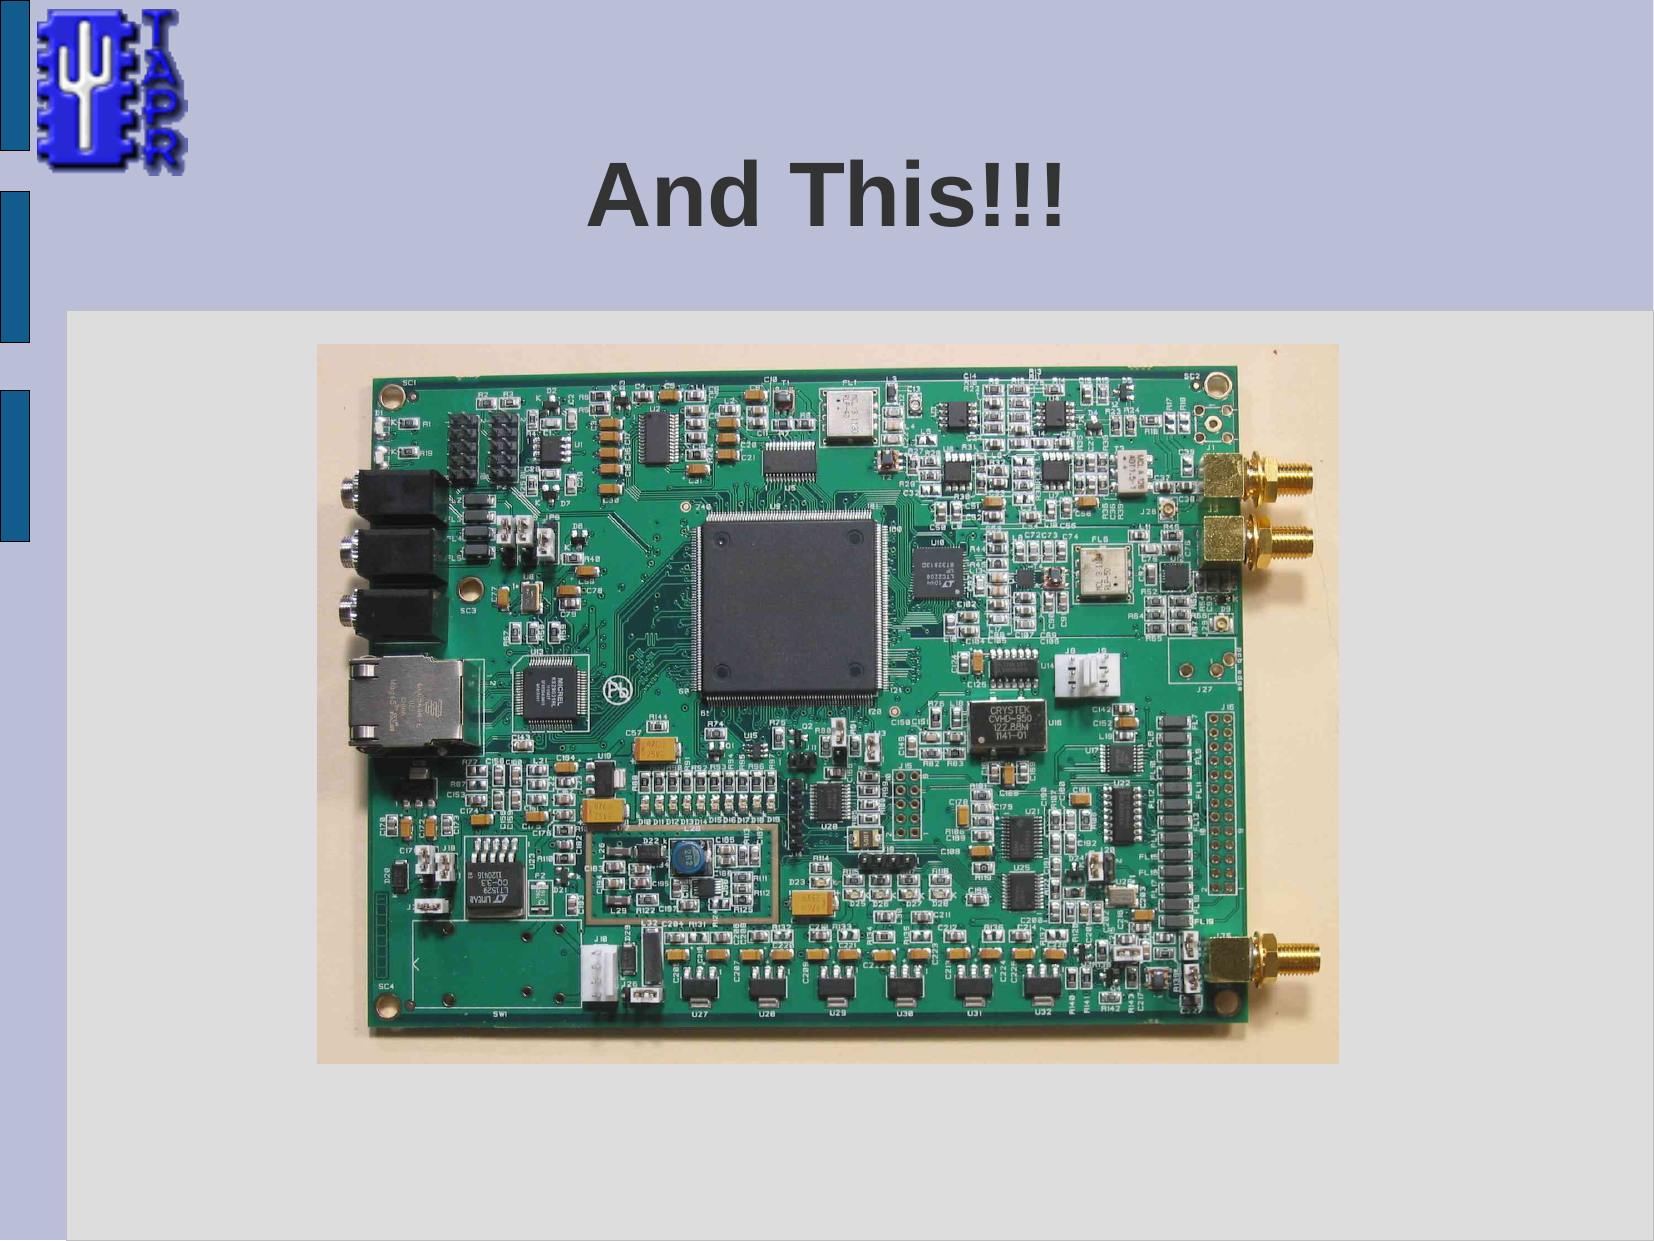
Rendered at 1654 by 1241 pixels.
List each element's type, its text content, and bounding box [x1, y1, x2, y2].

picture [317, 344, 1339, 1065]
picture [37, 9, 188, 176]
title And This!!! [121, 91, 1534, 299]
